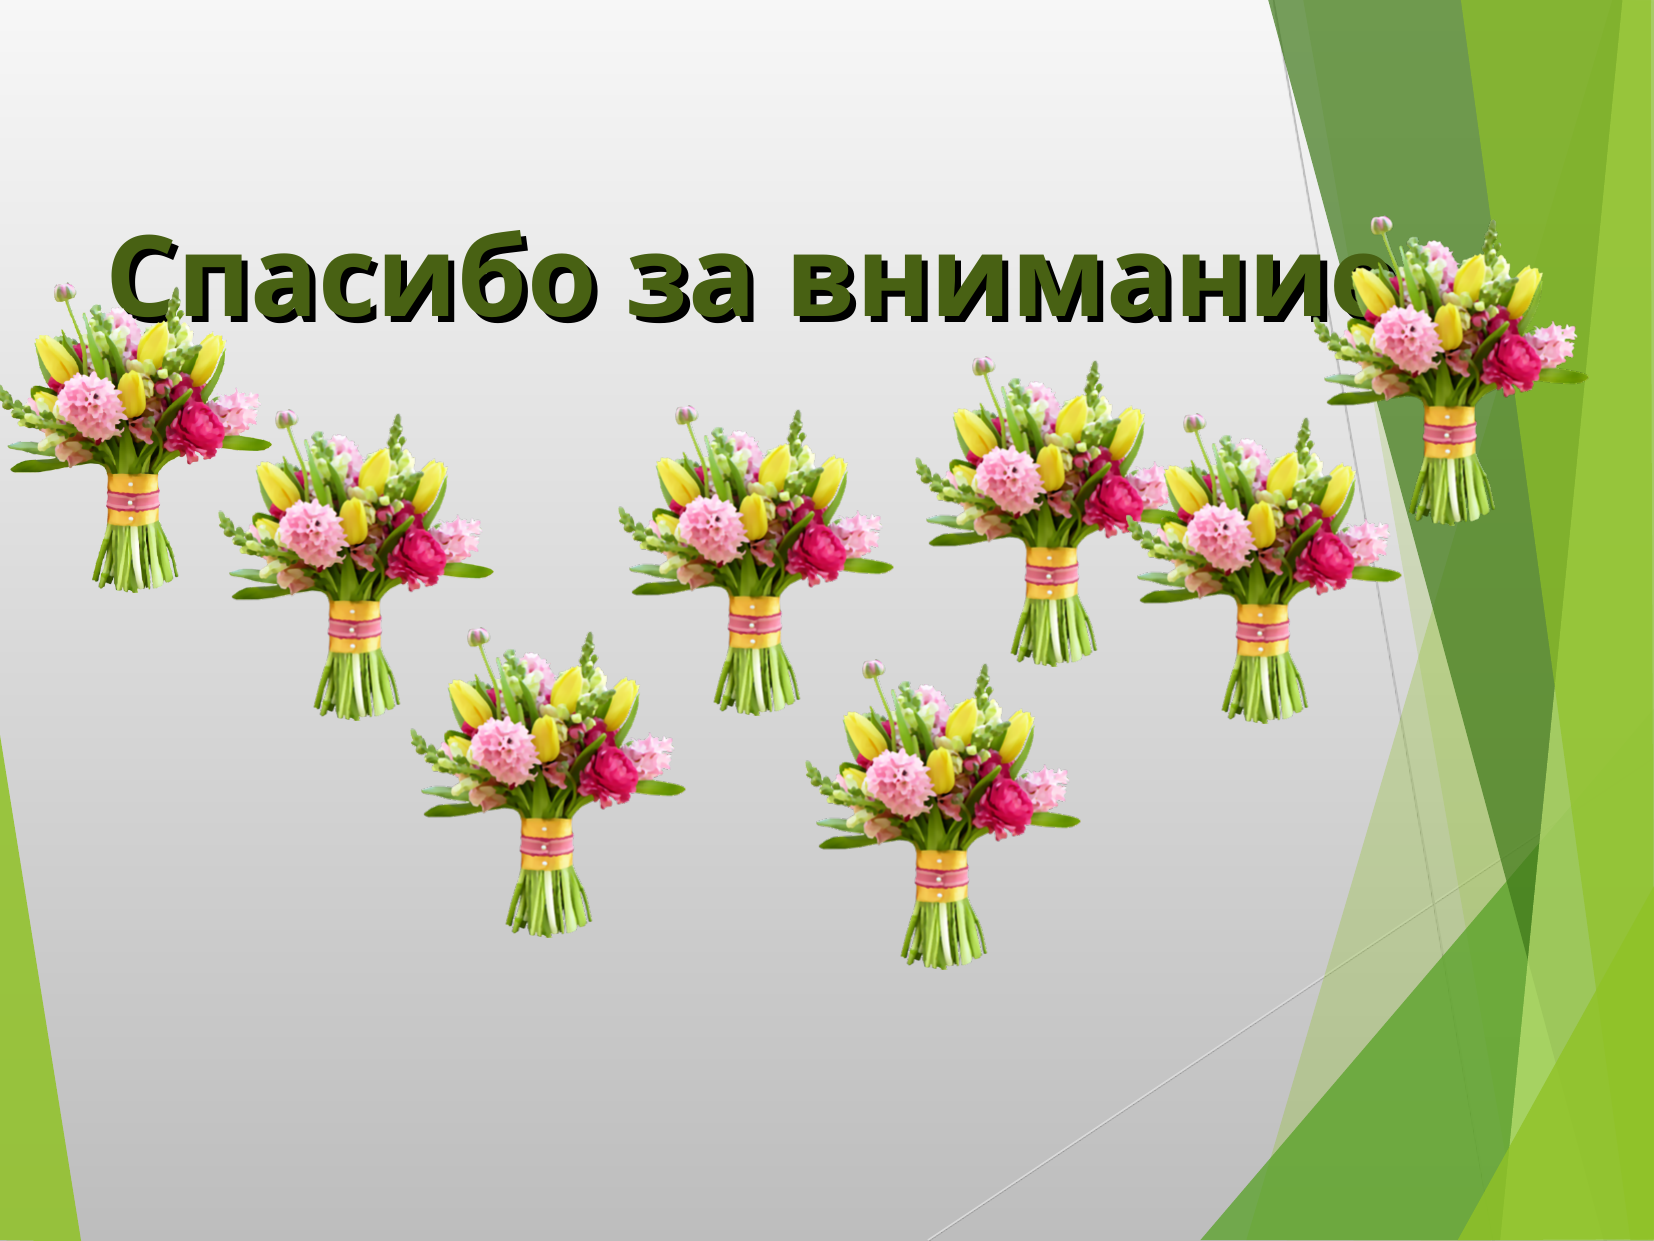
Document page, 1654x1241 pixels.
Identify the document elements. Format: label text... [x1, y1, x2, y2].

text_box Спасибо за внимание [90, 196, 1412, 346]
picture [0, 215, 1589, 970]
